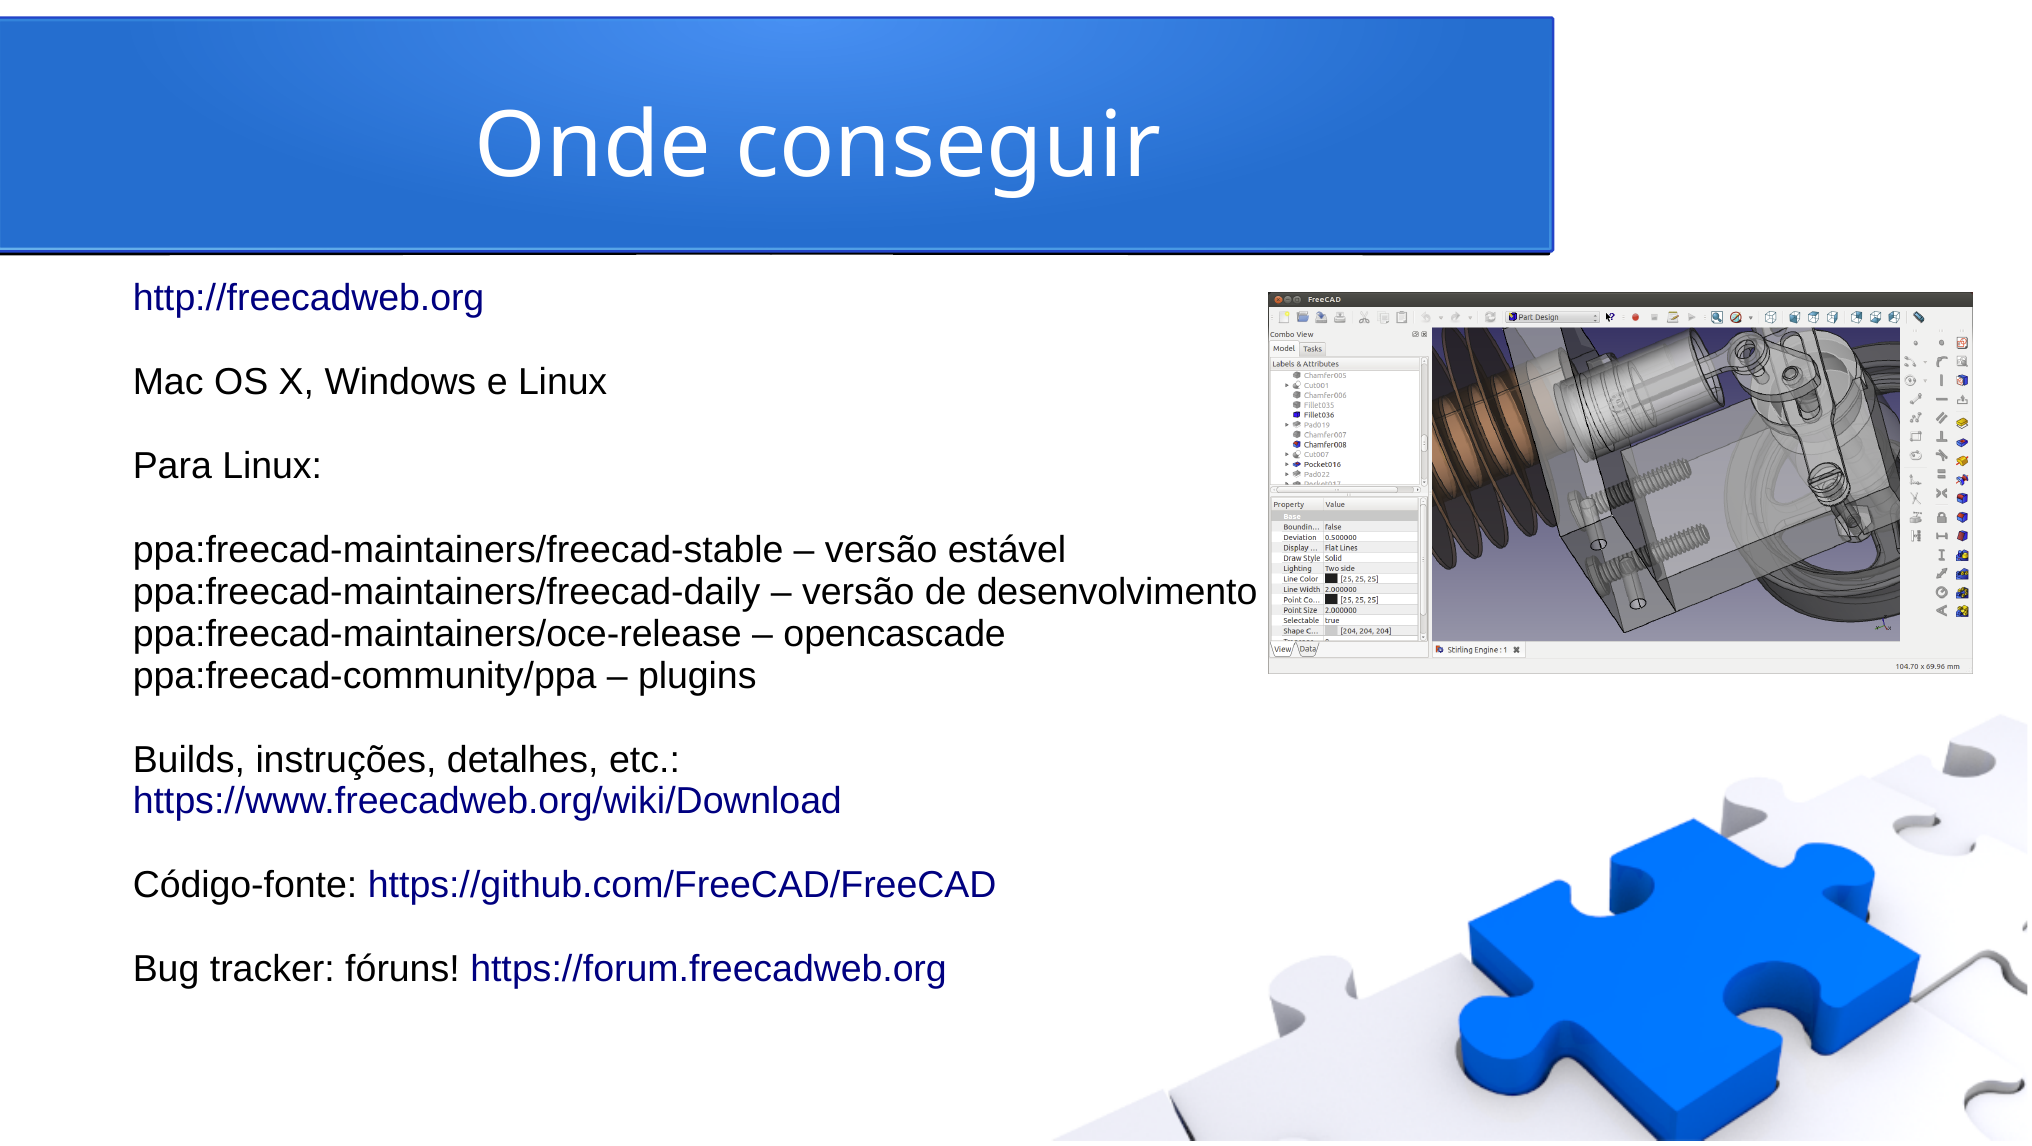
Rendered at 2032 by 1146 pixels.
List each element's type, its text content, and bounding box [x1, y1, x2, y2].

title Onde conseguir [101, 45, 1536, 237]
text_box http://freecadweb.org Mac OS X, Windows e Linux Para Linux: ppa:freecad-maintainers/freecad-stable – versão estável ppa:freecad-maintainers/freecad-daily – versão de desenvolvimento ppa:freecad-maintainers/oce-release – opencascade ppa:freecad-community/ppa – plugins Builds, instruções, detalhes, etc.: https://www.freecadweb.org/wiki/Download Código-fonte: https://github.com/FreeCAD/FreeCAD Bug tracker: fóruns! https://forum.freecadweb.org [118, 268, 1300, 1040]
picture [1027, 292, 2028, 1141]
